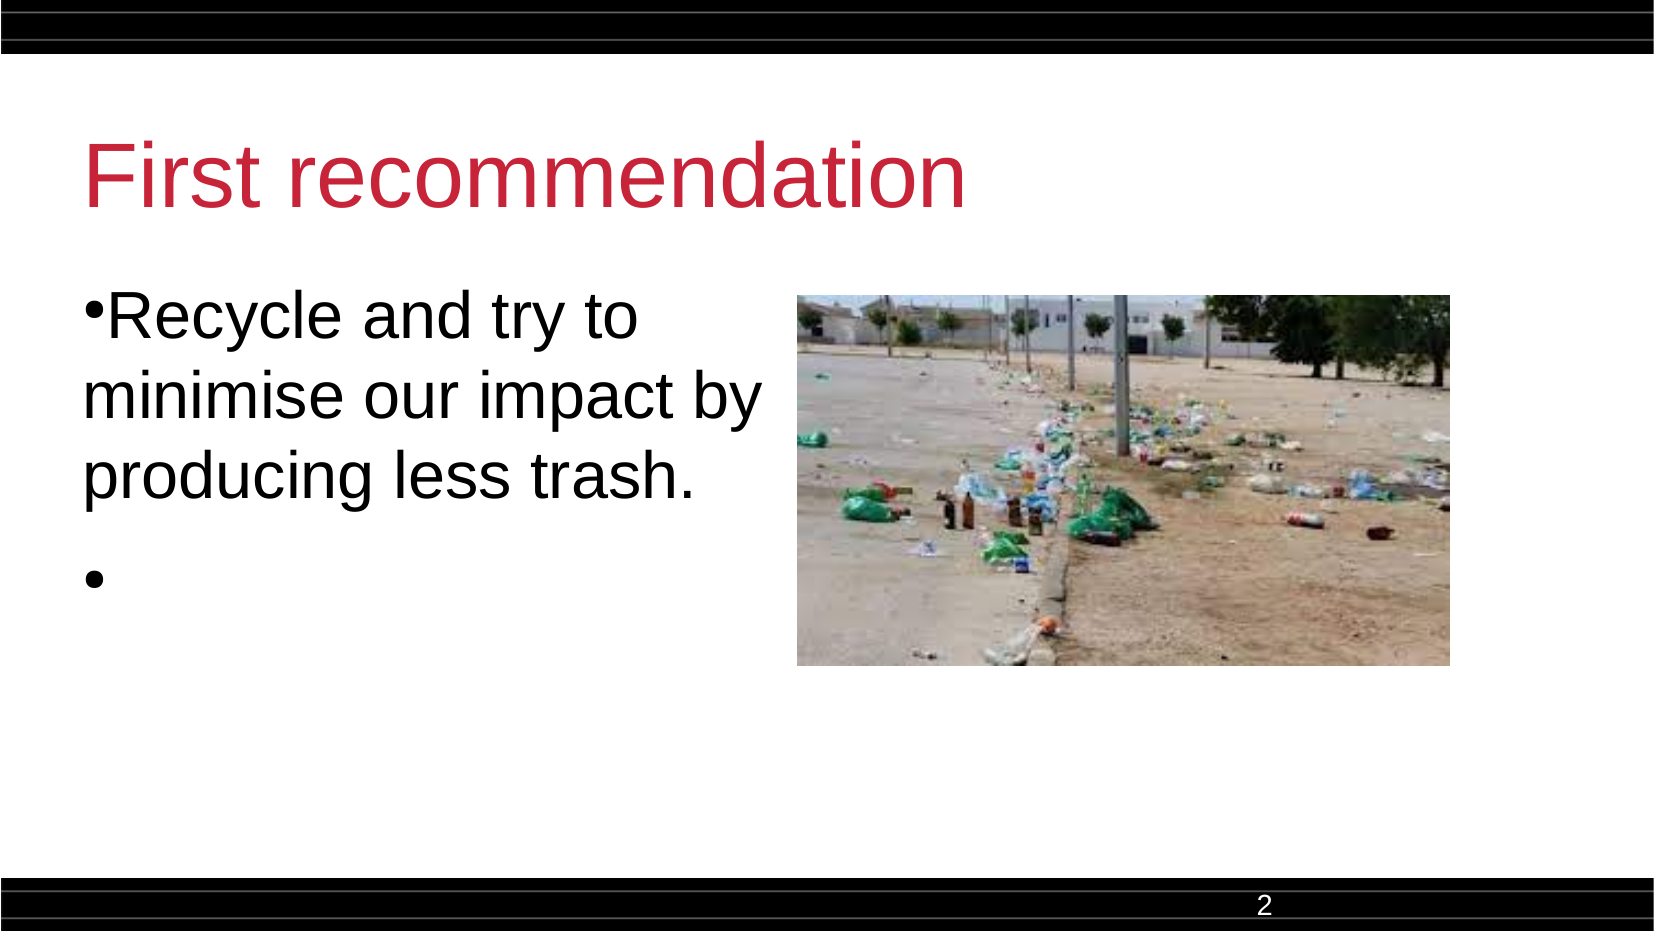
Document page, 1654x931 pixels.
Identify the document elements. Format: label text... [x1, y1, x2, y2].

list Recycle and try to minimise our impact by producing less trash. [82, 271, 768, 851]
picture [797, 295, 1450, 666]
title First recommendation [82, 92, 1571, 249]
